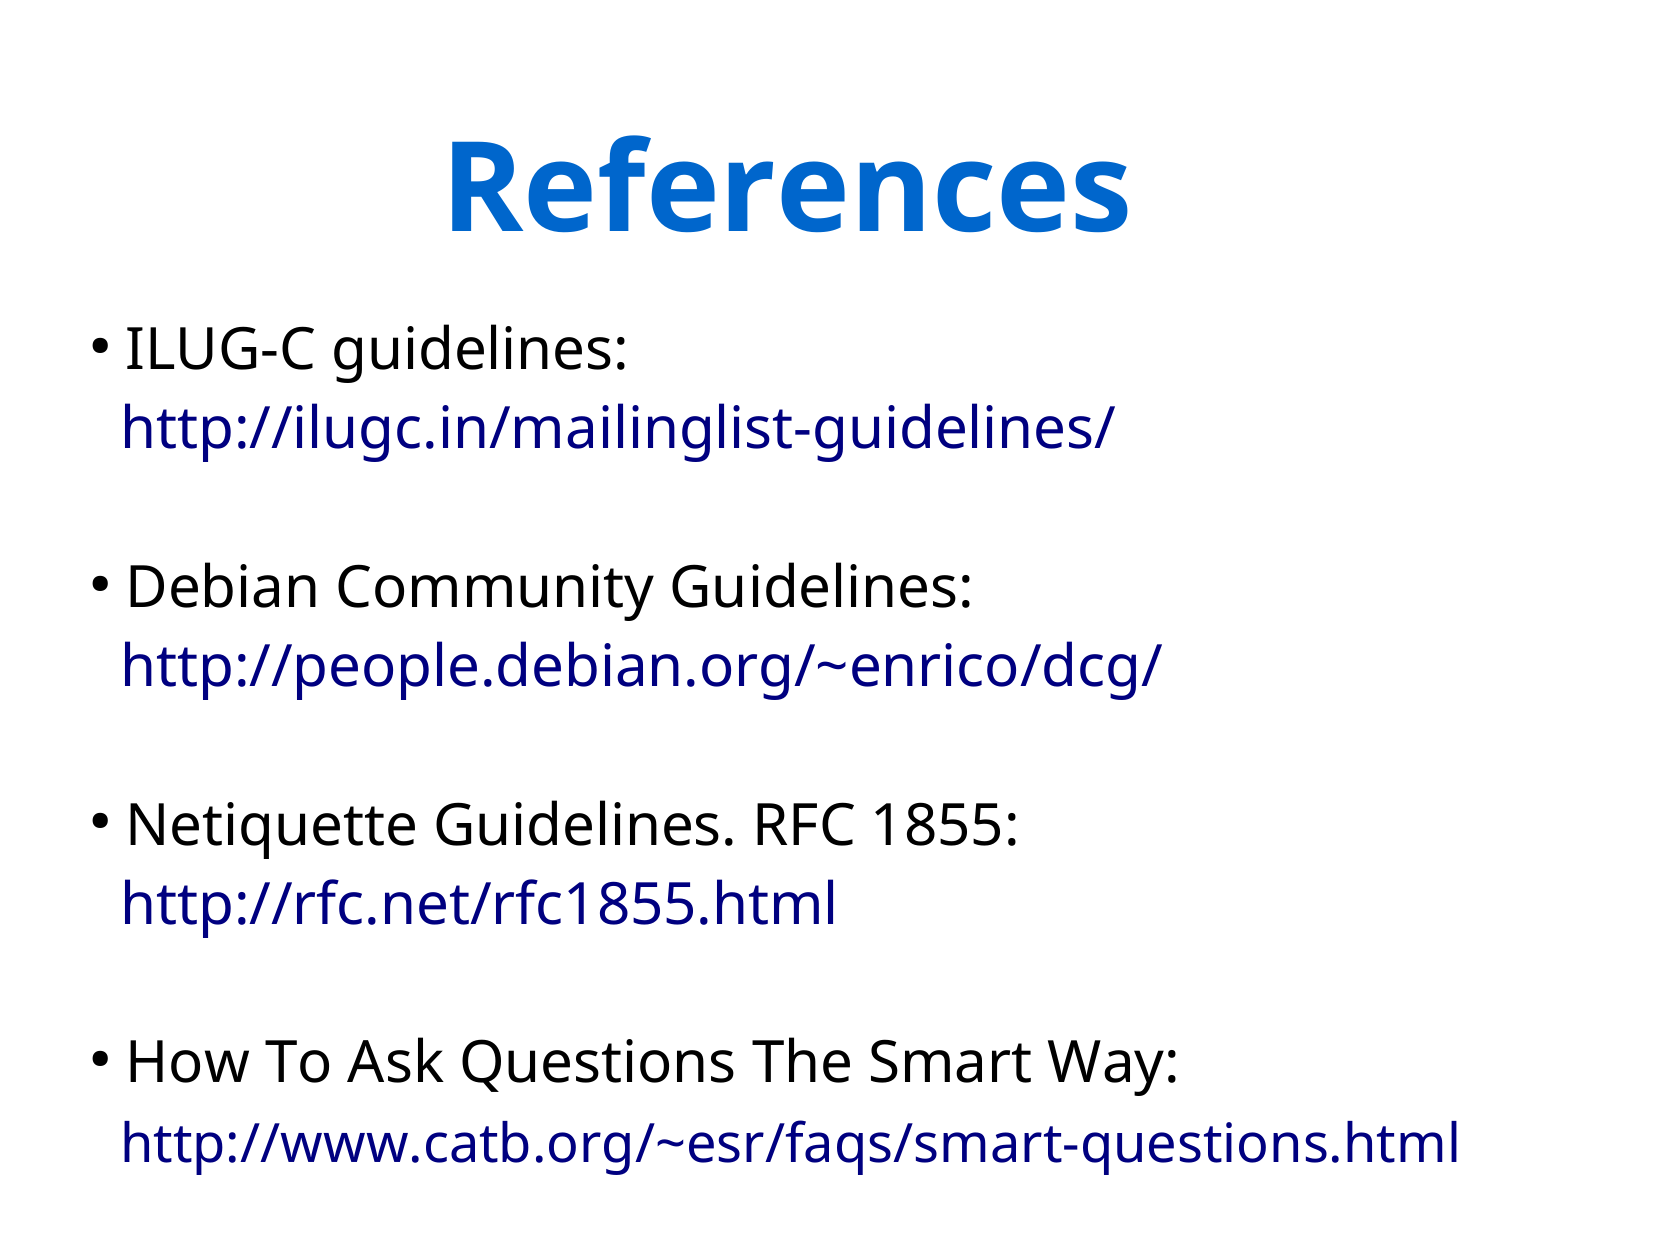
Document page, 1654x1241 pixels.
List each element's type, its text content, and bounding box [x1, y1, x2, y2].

text_box References [75, 90, 1501, 251]
text_box ILUG-C guidelines: http://ilugc.in/mailinglist-guidelines/ Debian Community Guidelines: http://people.debian.org/~enrico/dcg/ Netiquette Guidelines. RFC 1855: http://rfc.net/rfc1855.html How To Ask Questions The Smart Way: http://www.catb.org/~esr/faqs/smart-questions.html [75, 300, 1576, 1064]
